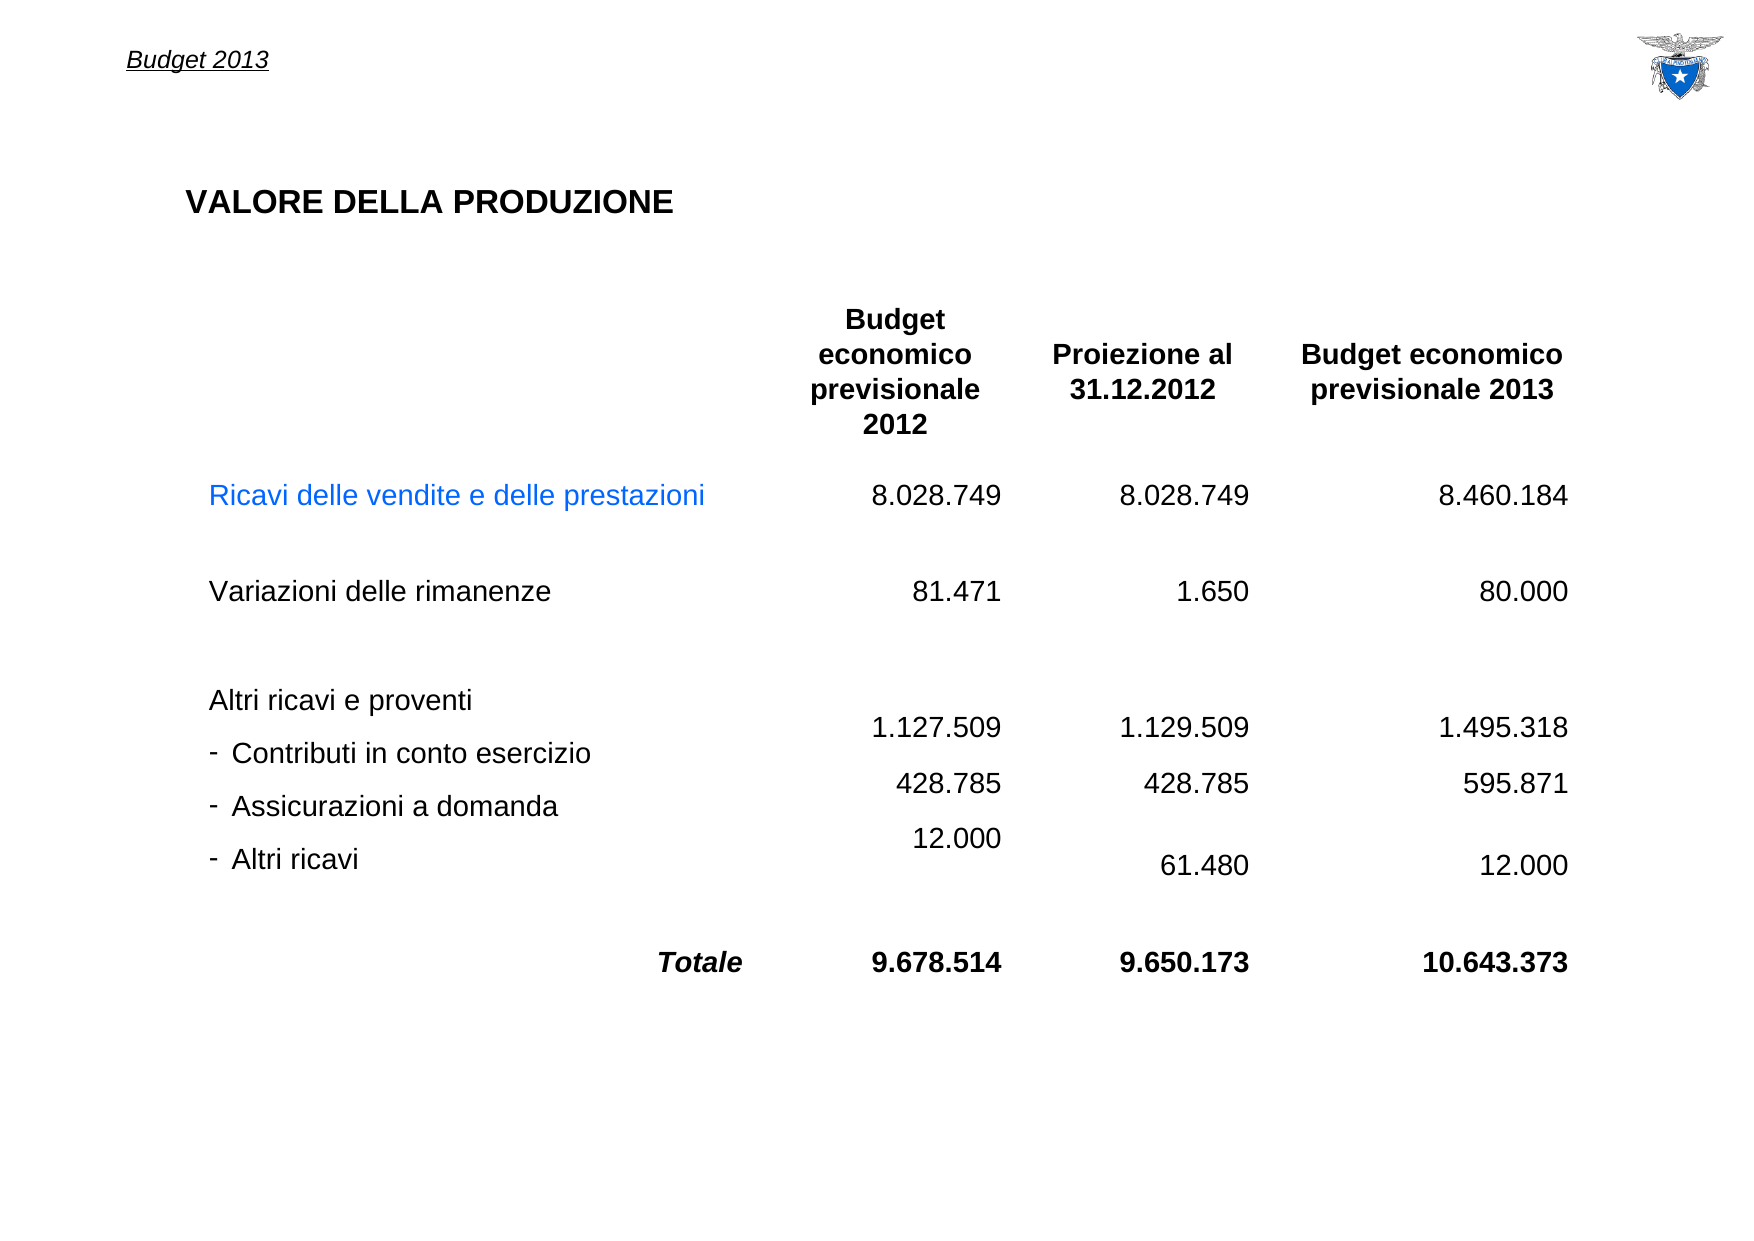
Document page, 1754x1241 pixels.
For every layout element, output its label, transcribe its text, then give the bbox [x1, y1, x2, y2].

table_cell 12.000 [760, 811, 1019, 916]
table_cell 595.871 [1267, 754, 1586, 811]
table_cell 81.471 [760, 539, 1019, 640]
table_cell 9.650.173 [1019, 916, 1267, 1006]
table_cell 1.127.509 [760, 697, 1019, 754]
table_cell 1.129.509 [1019, 697, 1267, 754]
table_cell 8.028.749 [1019, 448, 1267, 539]
table_cell 10.643.373 [1267, 916, 1586, 1006]
table_cell Variazioni delle rimanenze [192, 539, 760, 640]
table_cell 12.000 [1267, 811, 1586, 916]
table_cell 61.480 [1019, 811, 1267, 916]
table_cell 80.000 [1267, 539, 1586, 640]
table_cell [760, 640, 1019, 697]
table_cell 1.650 [1019, 539, 1267, 640]
table_header Budget economico previsionale 2012 [760, 292, 1019, 448]
table_header Budget economico previsionale 2013 [1267, 292, 1586, 448]
table_cell [1267, 640, 1586, 697]
text_box VALORE DELLA PRODUZIONE [168, 171, 1439, 229]
table_cell 8.028.749 [760, 448, 1019, 539]
table_header Proiezione al 31.12.2012 [1019, 292, 1267, 448]
table_cell Altri ricavi e proventi Contributi in conto esercizio Assicurazioni a domanda Altri ricavi [192, 640, 760, 916]
table_cell 9.678.514 [760, 916, 1019, 1006]
table_cell 428.785 [1019, 754, 1267, 811]
table_header [192, 292, 760, 448]
picture [1633, 29, 1728, 108]
table_cell 8.460.184 [1267, 448, 1586, 539]
table_cell Totale [192, 916, 760, 1006]
text_box Budget 2013 [50, 35, 346, 81]
table_cell 1.495.318 [1267, 697, 1586, 754]
table_cell Ricavi delle vendite e delle prestazioni [192, 448, 760, 539]
table_cell [1019, 640, 1267, 697]
table_cell 428.785 [760, 754, 1019, 811]
